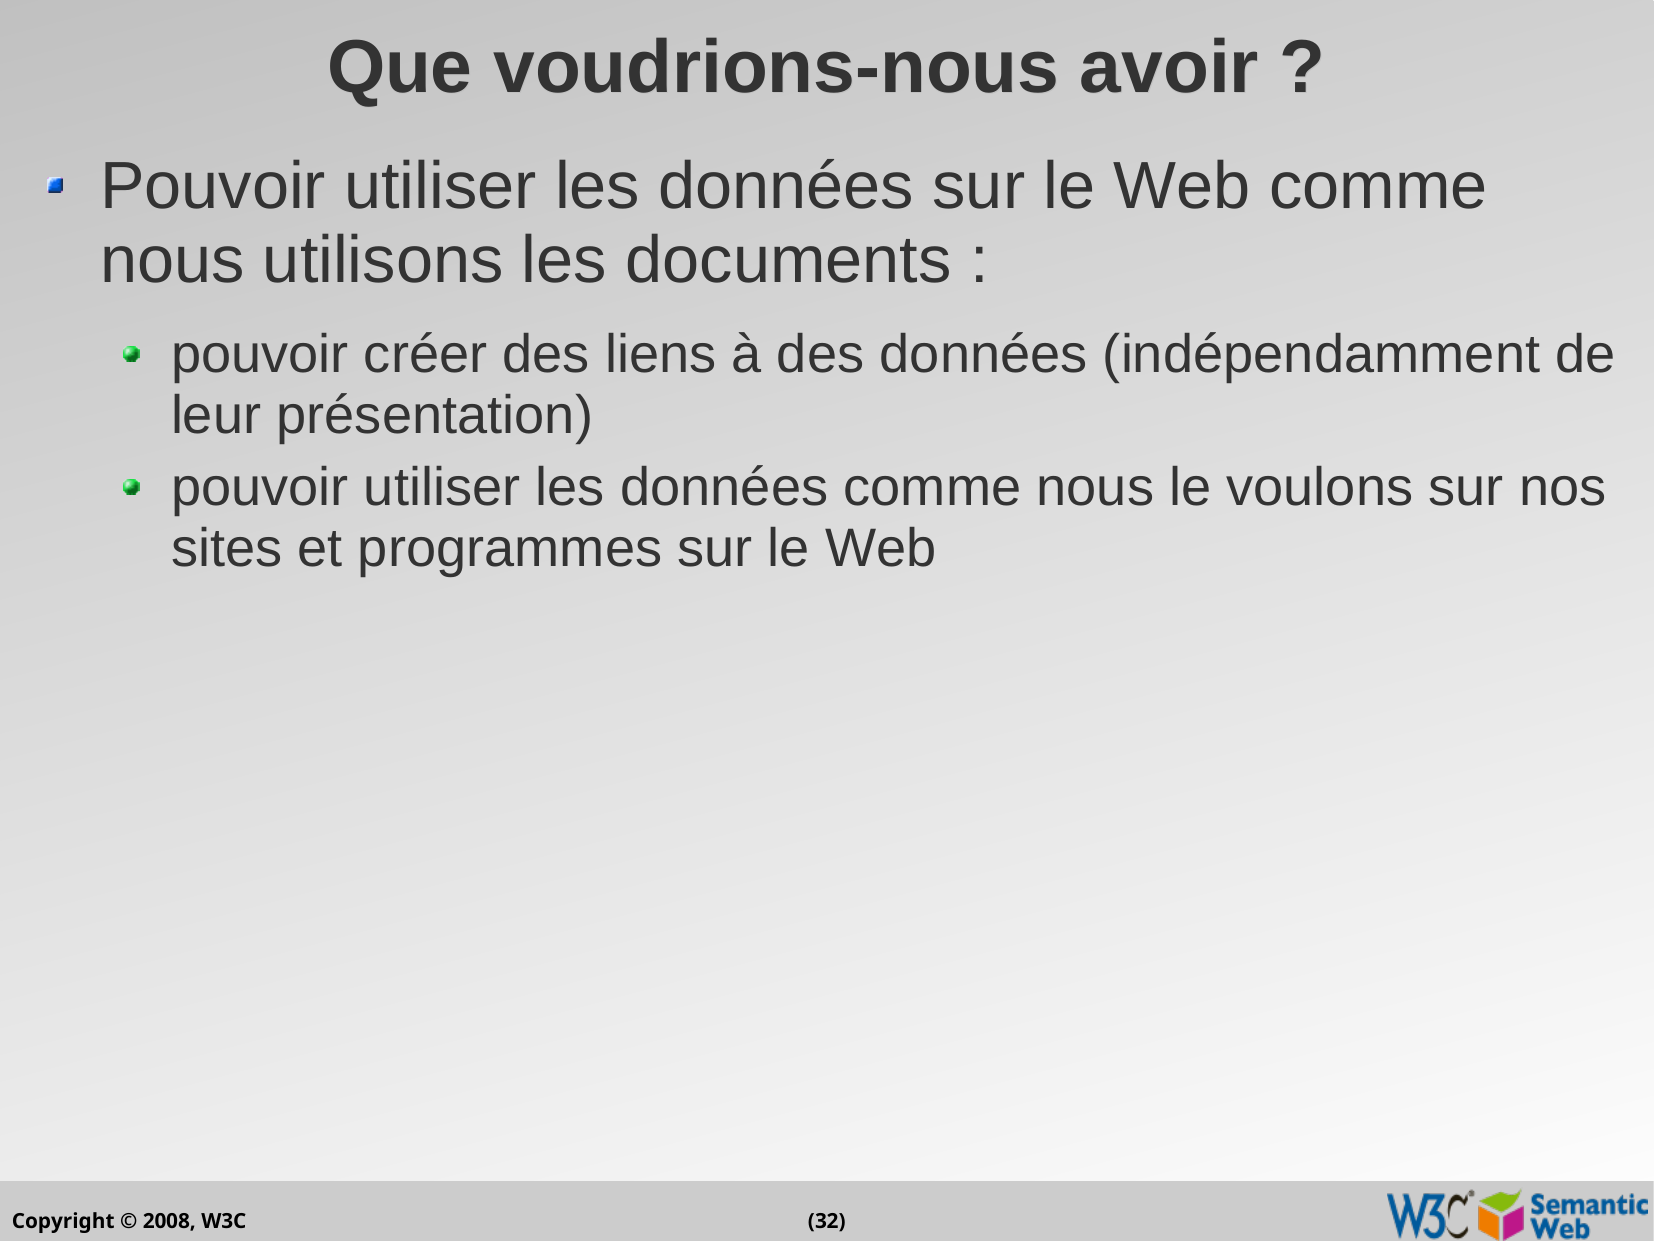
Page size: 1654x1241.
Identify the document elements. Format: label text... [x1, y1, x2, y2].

picture [1387, 1187, 1648, 1241]
list Pouvoir utiliser les données sur le Web comme nous utilisons les documents : pouvoir créer des liens à des données (indépendamment de leur présentation) pouvoir utiliser les données comme nous le voulons sur nos sites et programmes sur le Web [29, 147, 1624, 1134]
title Que voudrions-nous avoir ? [0, 5, 1654, 125]
